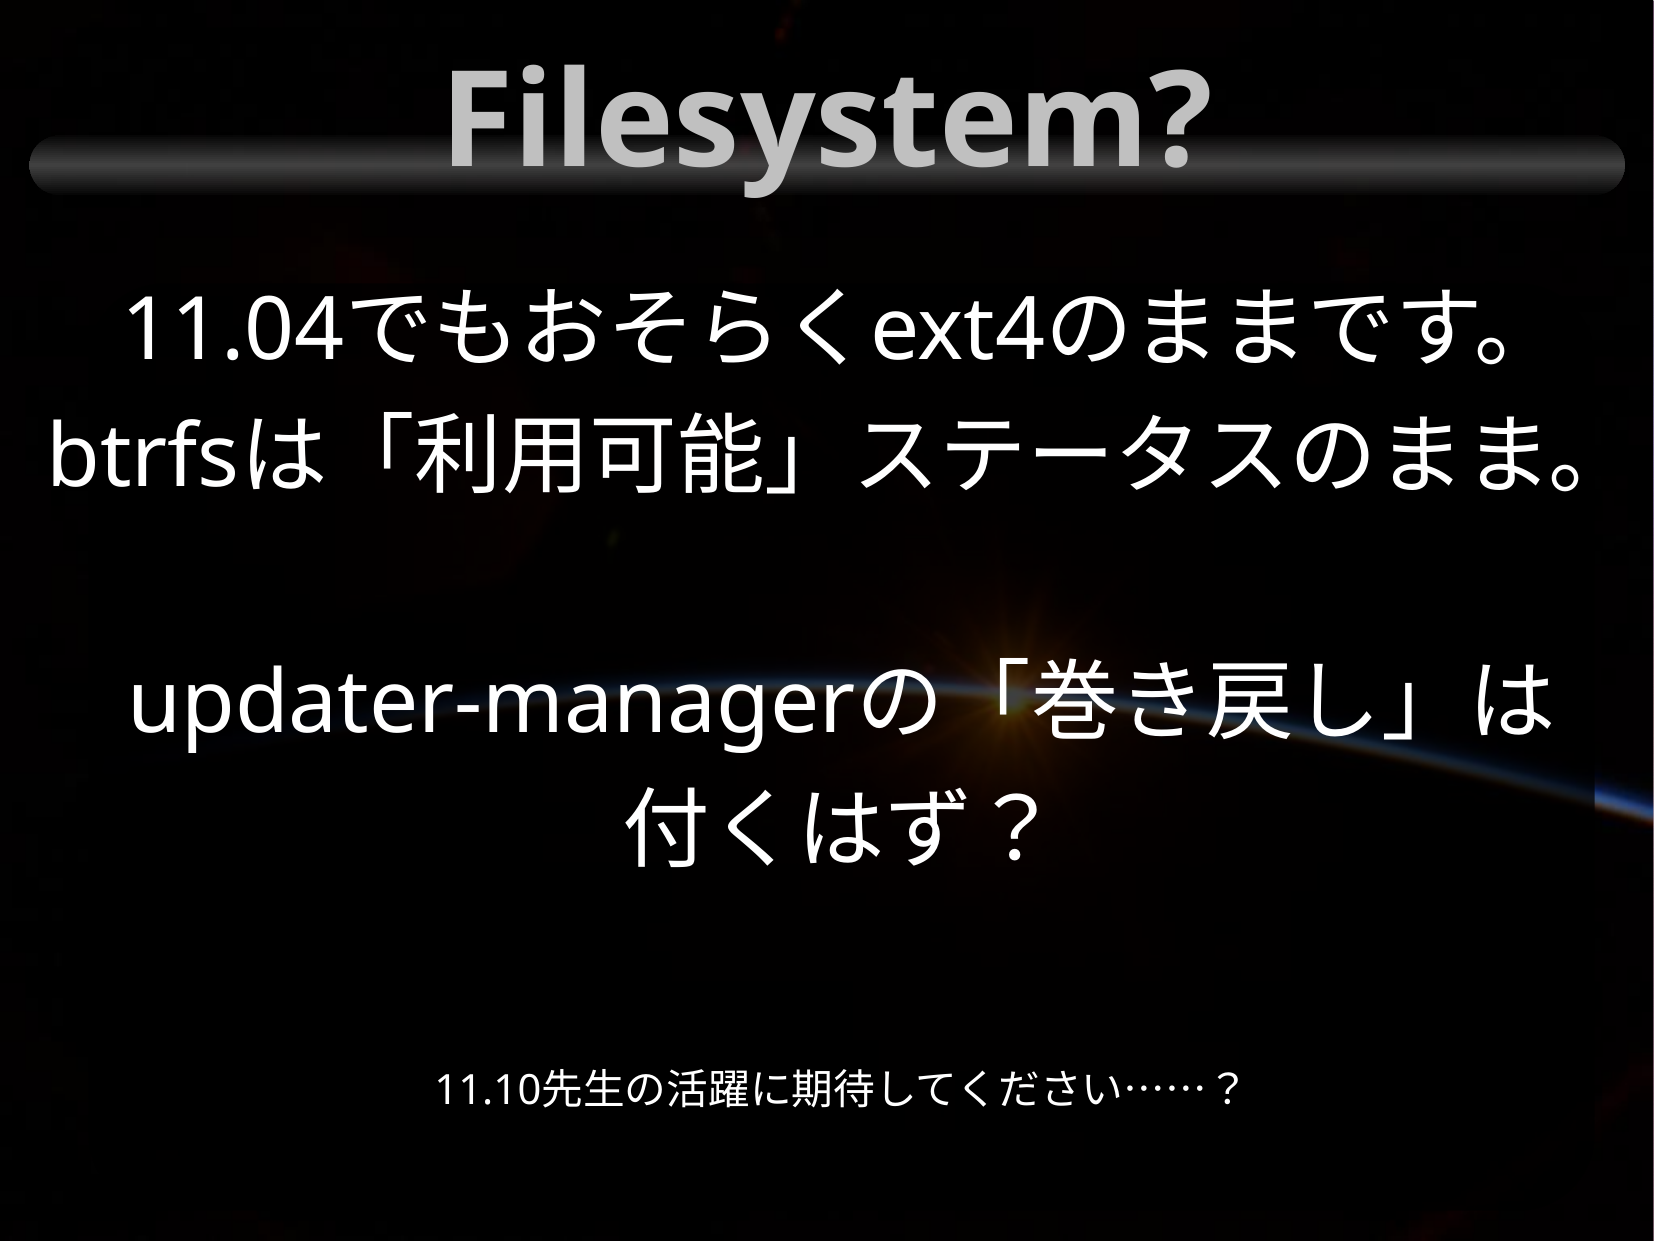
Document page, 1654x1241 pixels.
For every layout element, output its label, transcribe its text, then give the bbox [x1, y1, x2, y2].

picture [0, 0, 1654, 1241]
text_box Filesystem? [29, 135, 769, 195]
text_box 11.04でもおそらくext4のままです。 btrfsは「利用可能」ステータスのまま。 updater-managerの「巻き戻し」は 付くはず？ 11.10先生の活躍に期待してください……？ [88, 283, 1595, 1211]
text_box Filesystem? [769, 135, 1625, 195]
